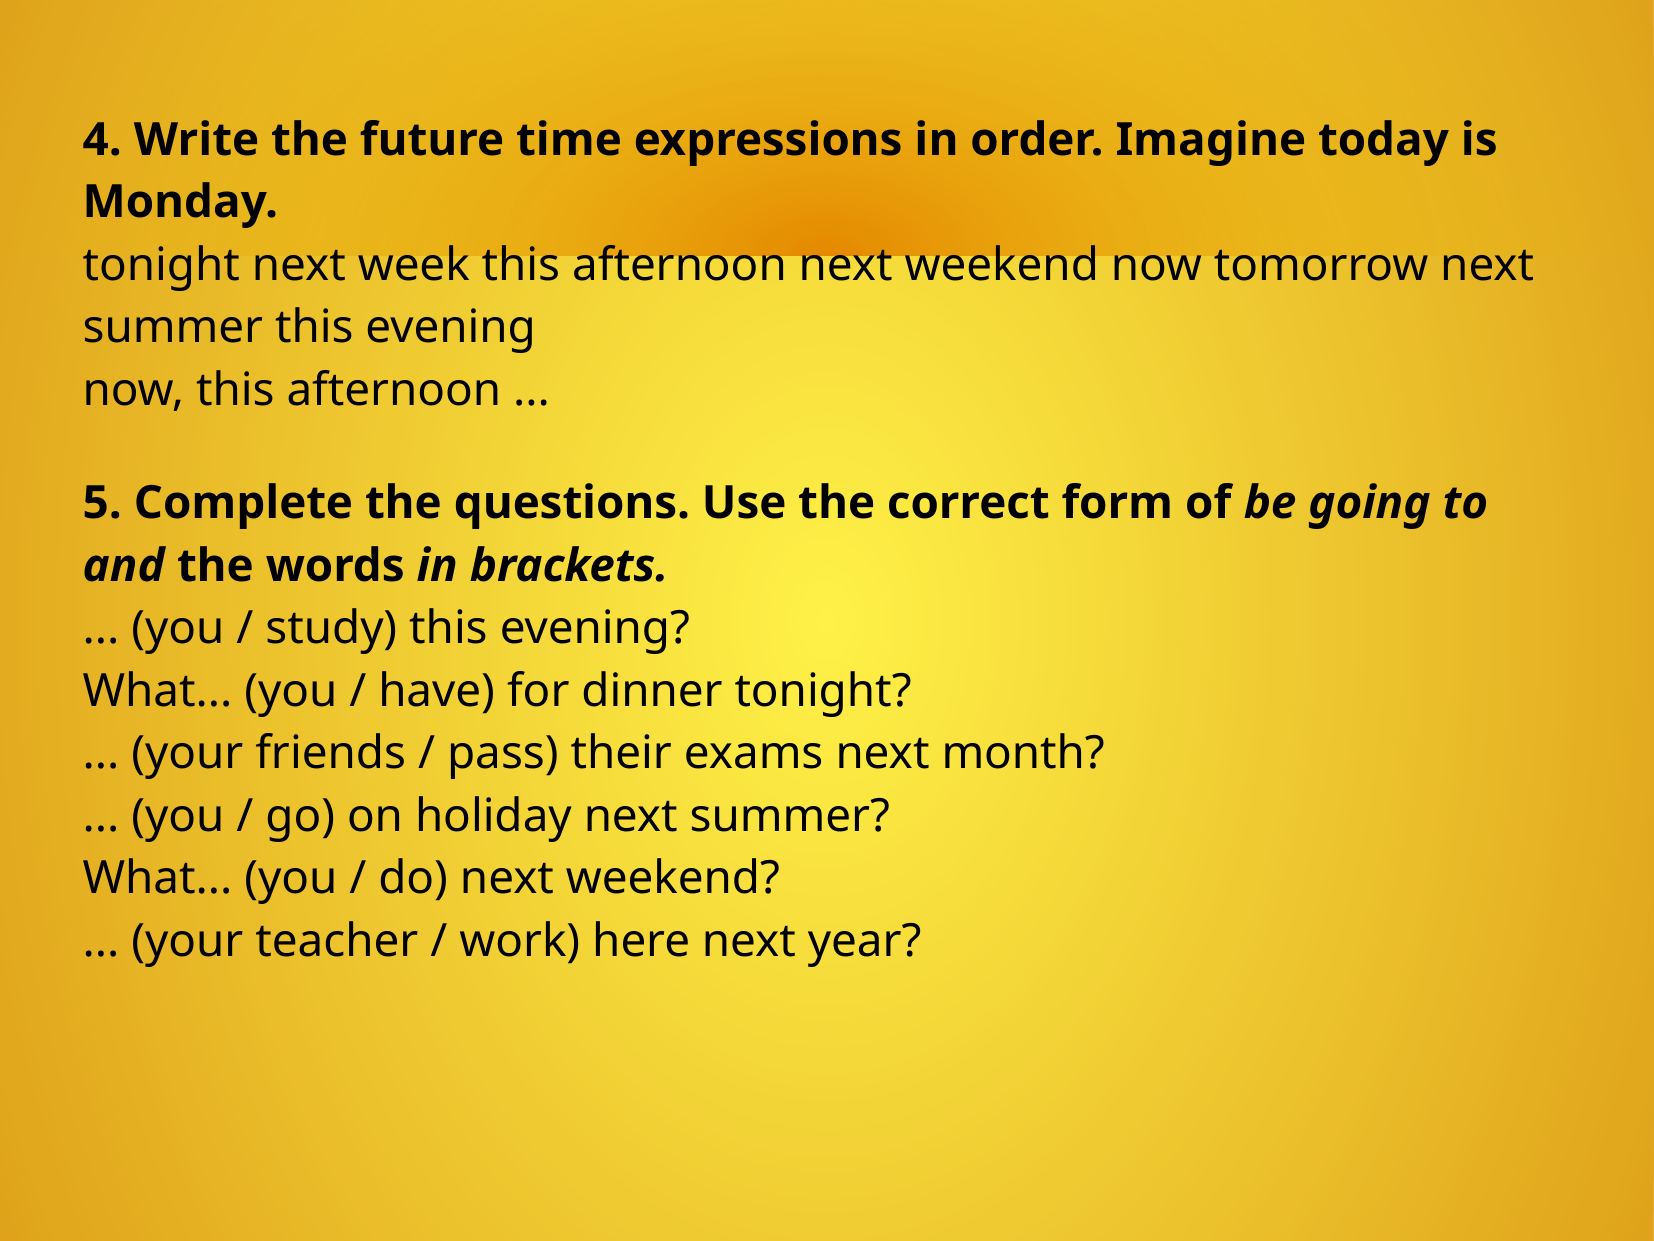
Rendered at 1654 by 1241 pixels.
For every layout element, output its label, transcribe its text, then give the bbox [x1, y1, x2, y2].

list 4. Write the future time expressions in order. Imagine today is Monday. tonight next week this afternoon next weekend now tomorrow next summer this evening now, this afternoon ... 5. Complete the questions. Use the correct form of be going to and the words in brackets. ... (you / study) this evening? What... (you / have) for dinner tonight? ... (your friends / pass) their exams next month? ... (you / go) on holiday next summer? What... (you / do) next weekend? ... (your teacher / work) here next year? [82, 106, 1571, 1063]
